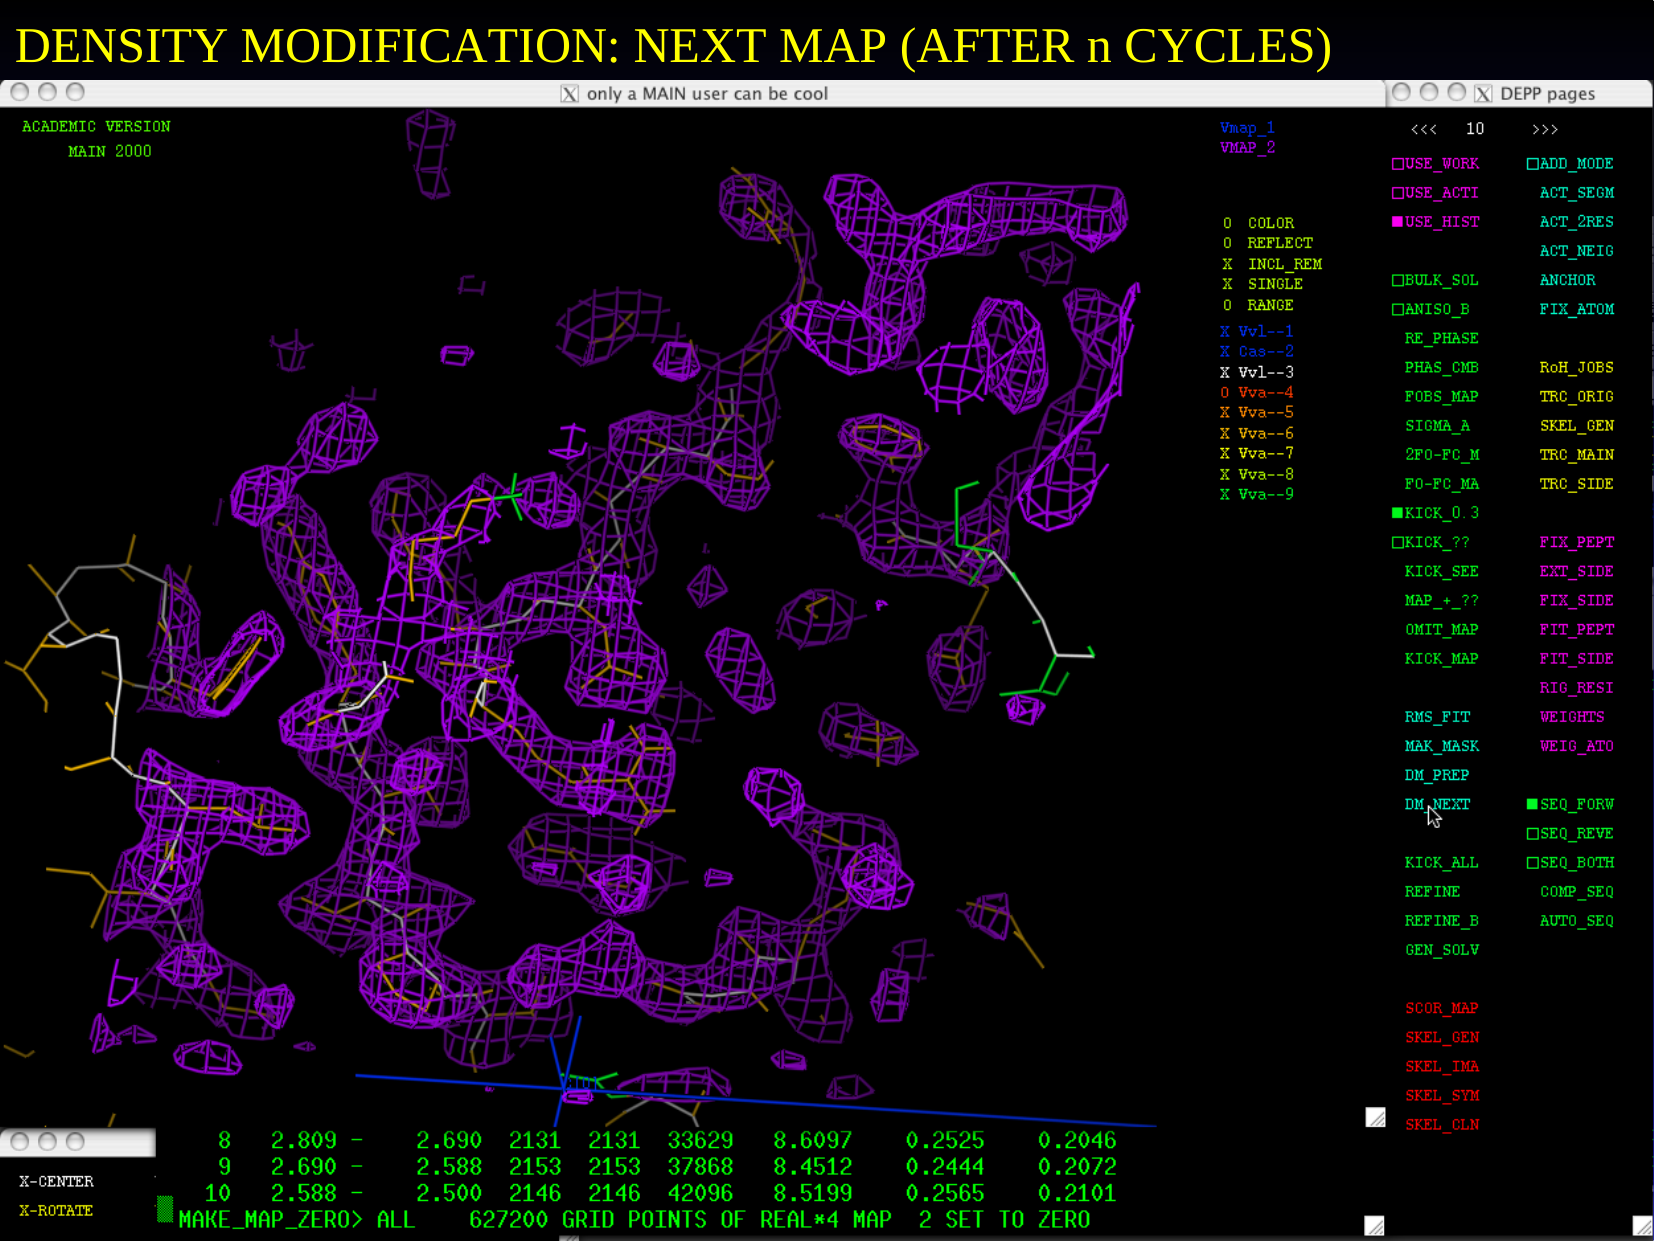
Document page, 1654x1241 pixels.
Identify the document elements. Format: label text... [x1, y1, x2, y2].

text_box DENSITY MODIFICATION: NEXT MAP (AFTER n CYCLES) [0, 10, 1340, 80]
picture [0, 80, 1654, 1241]
